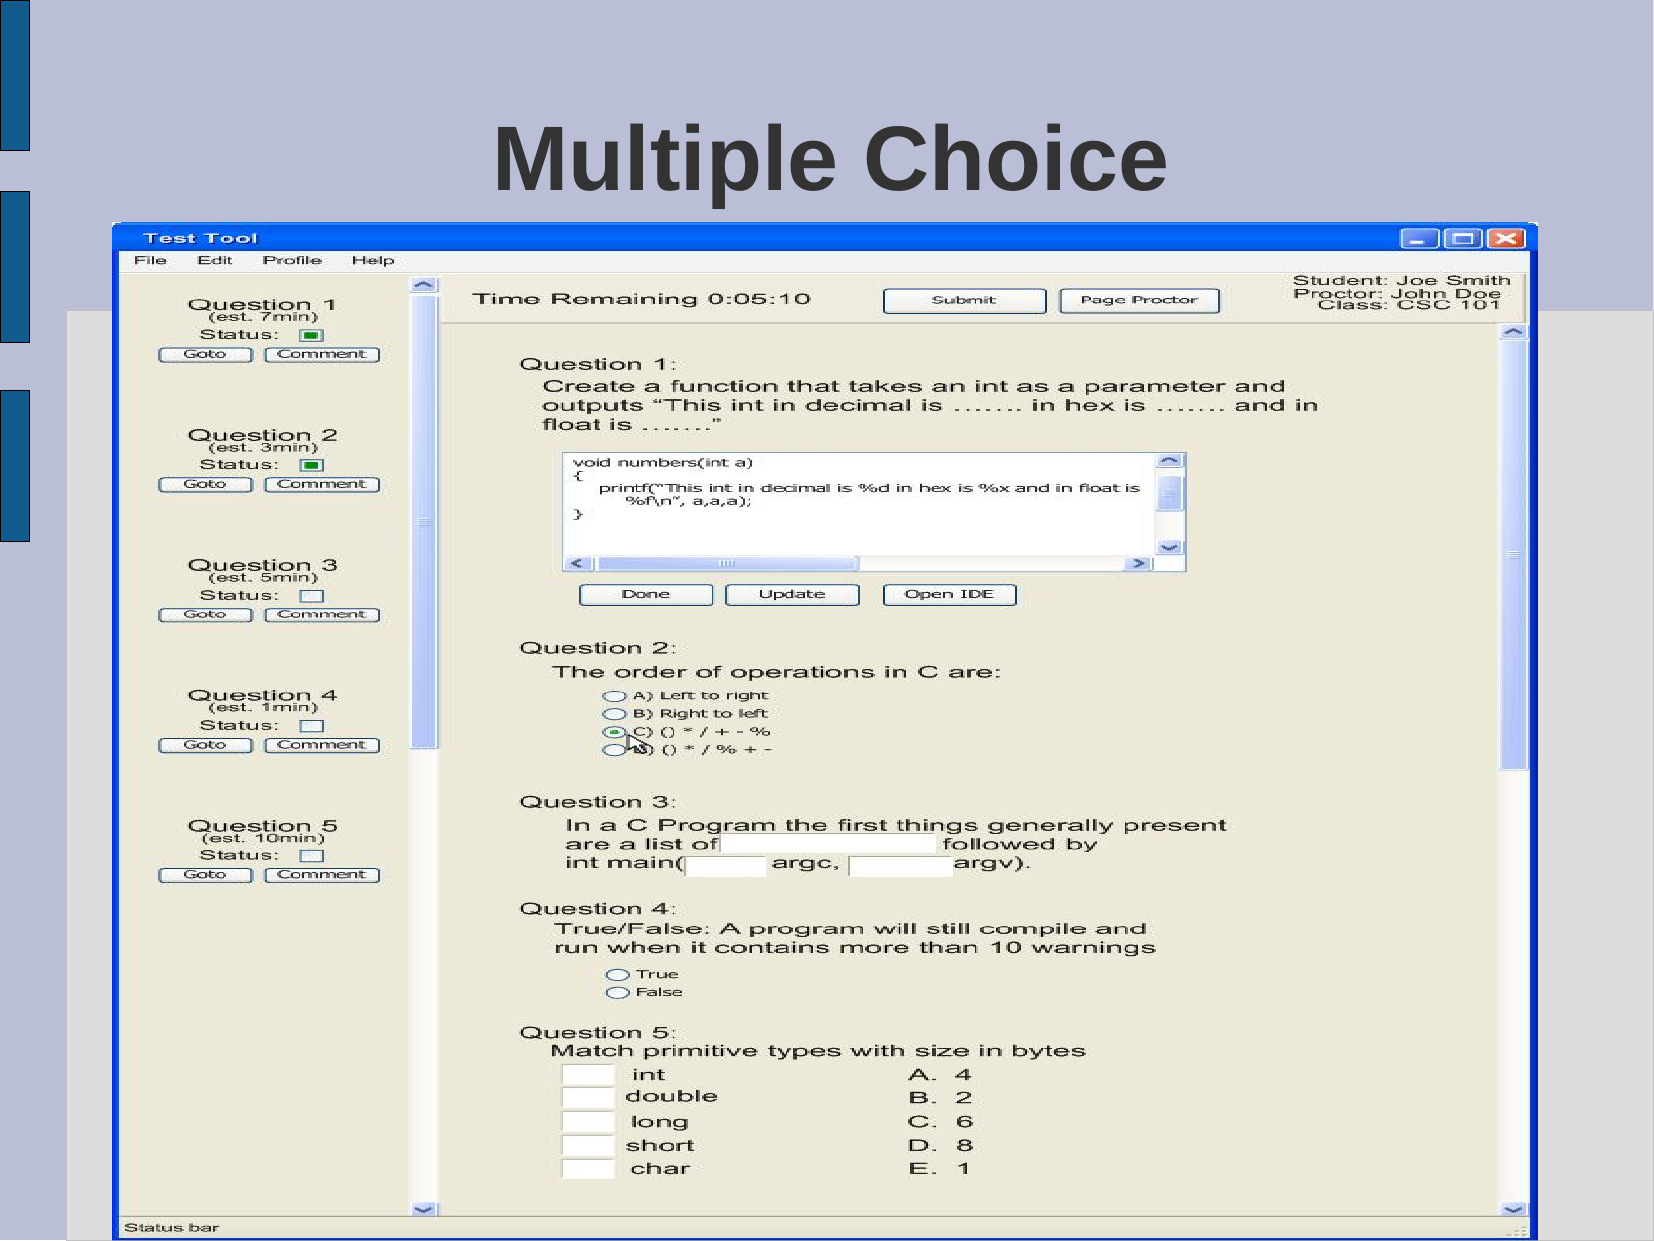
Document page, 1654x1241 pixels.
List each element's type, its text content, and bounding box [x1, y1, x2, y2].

title Multiple Choice [125, 55, 1538, 222]
picture [112, 222, 1538, 1241]
